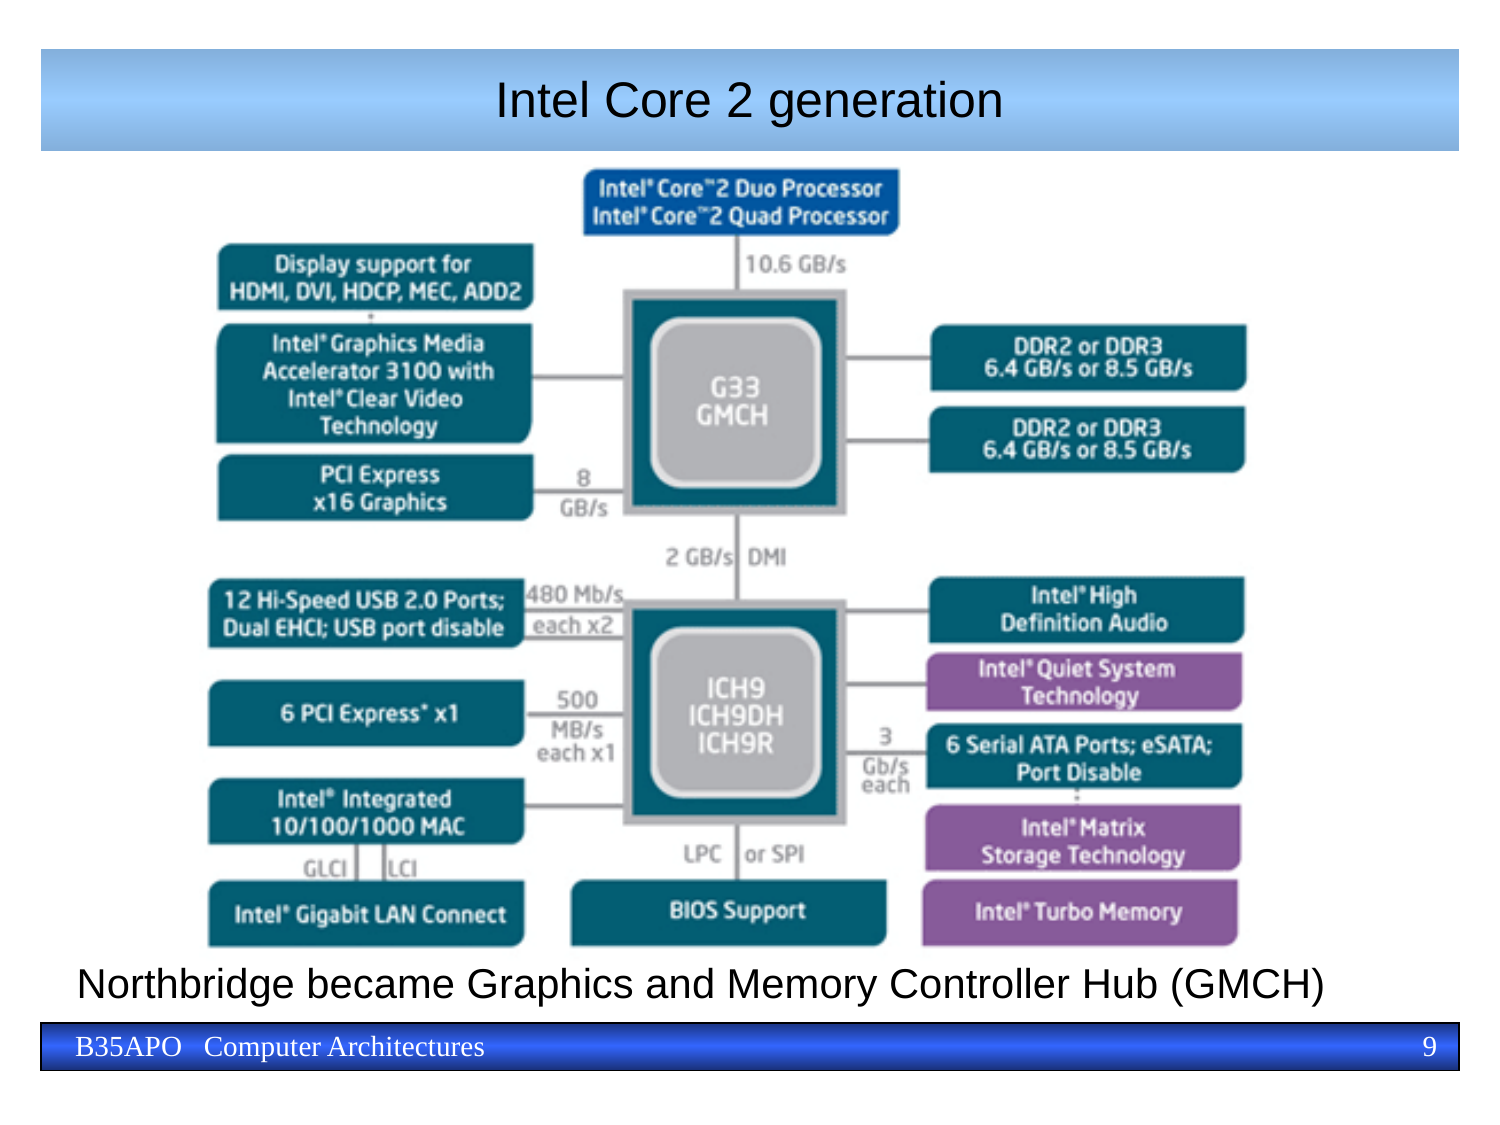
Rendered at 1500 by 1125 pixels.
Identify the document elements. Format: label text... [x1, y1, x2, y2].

title Intel Core 2 generation [41, 49, 1459, 151]
text_box Northbridge became Graphics and Memory Controller Hub (GMCH) [46, 949, 1442, 1015]
picture [199, 152, 1254, 949]
